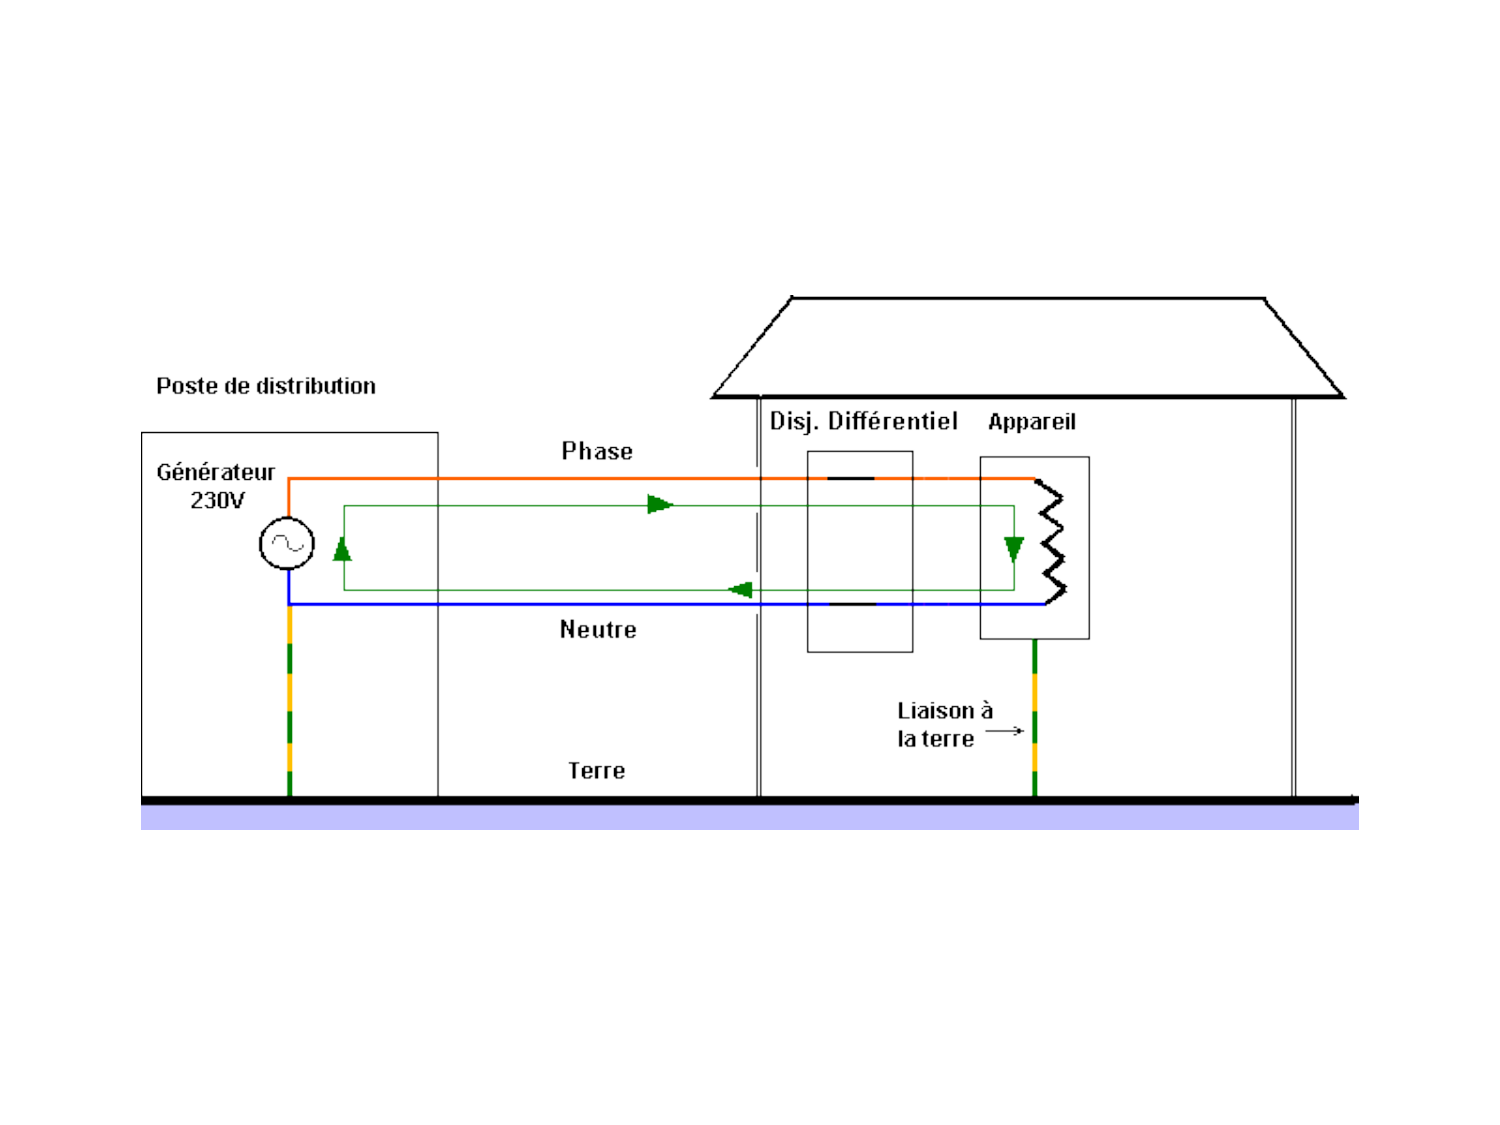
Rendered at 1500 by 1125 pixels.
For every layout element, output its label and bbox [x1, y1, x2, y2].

picture [141, 295, 1359, 830]
